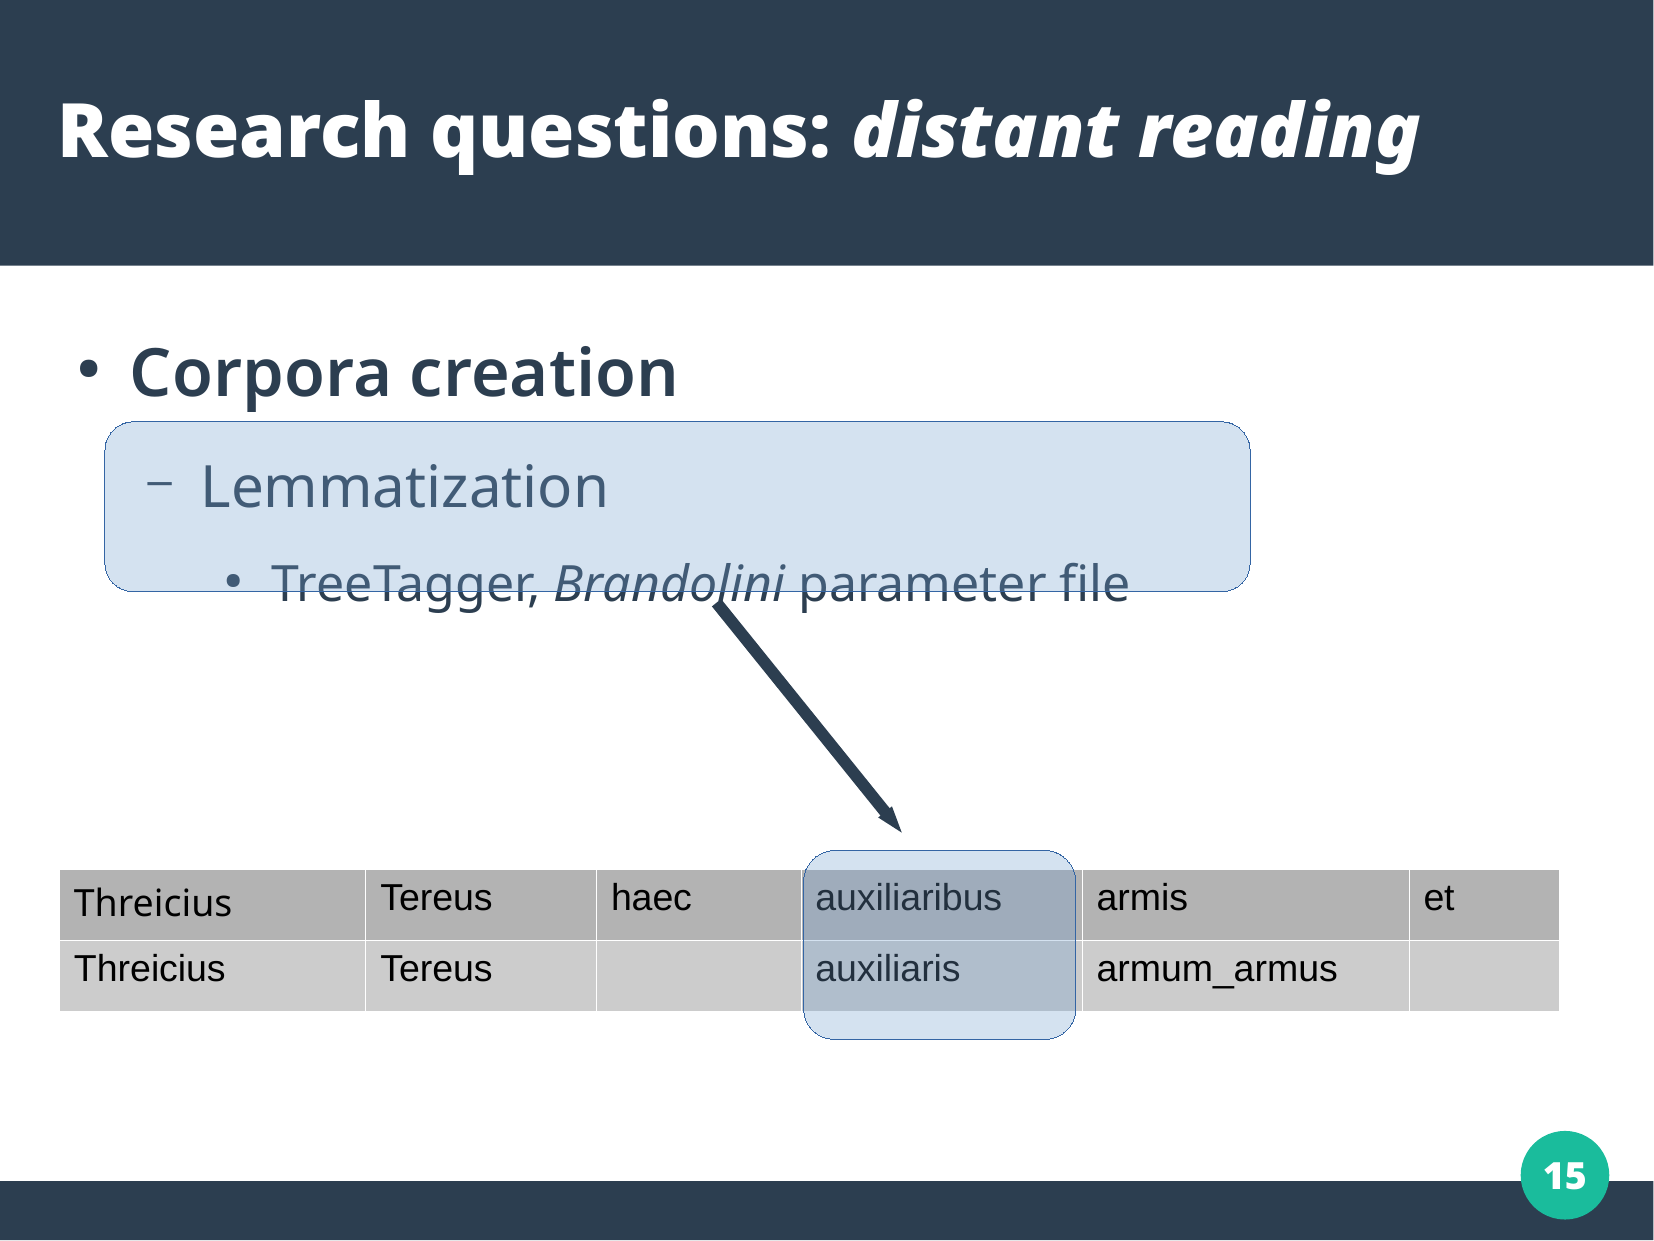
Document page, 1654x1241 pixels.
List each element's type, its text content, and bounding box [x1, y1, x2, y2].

table_header Tereus [366, 870, 596, 940]
table_cell [597, 941, 801, 1011]
table_header Threicius [60, 870, 365, 940]
table_cell armum_armus [1083, 941, 1409, 1011]
table_cell Threicius [60, 941, 365, 1011]
text_box [104, 421, 1251, 592]
text_box [803, 850, 1076, 1040]
table_header armis [1083, 870, 1409, 940]
table_cell Tereus [366, 941, 596, 1011]
table_header et [1410, 870, 1559, 940]
table_cell [1410, 941, 1559, 1011]
title Research questions: distant reading [57, 49, 1629, 207]
table_header haec [597, 870, 801, 940]
table_header auxiliaribus [1074, 870, 1082, 940]
table_cell auxiliaris [1076, 941, 1082, 1011]
list Corpora creation Lemmatization TreeTagger, Brandolini parameter file [59, 324, 1595, 873]
